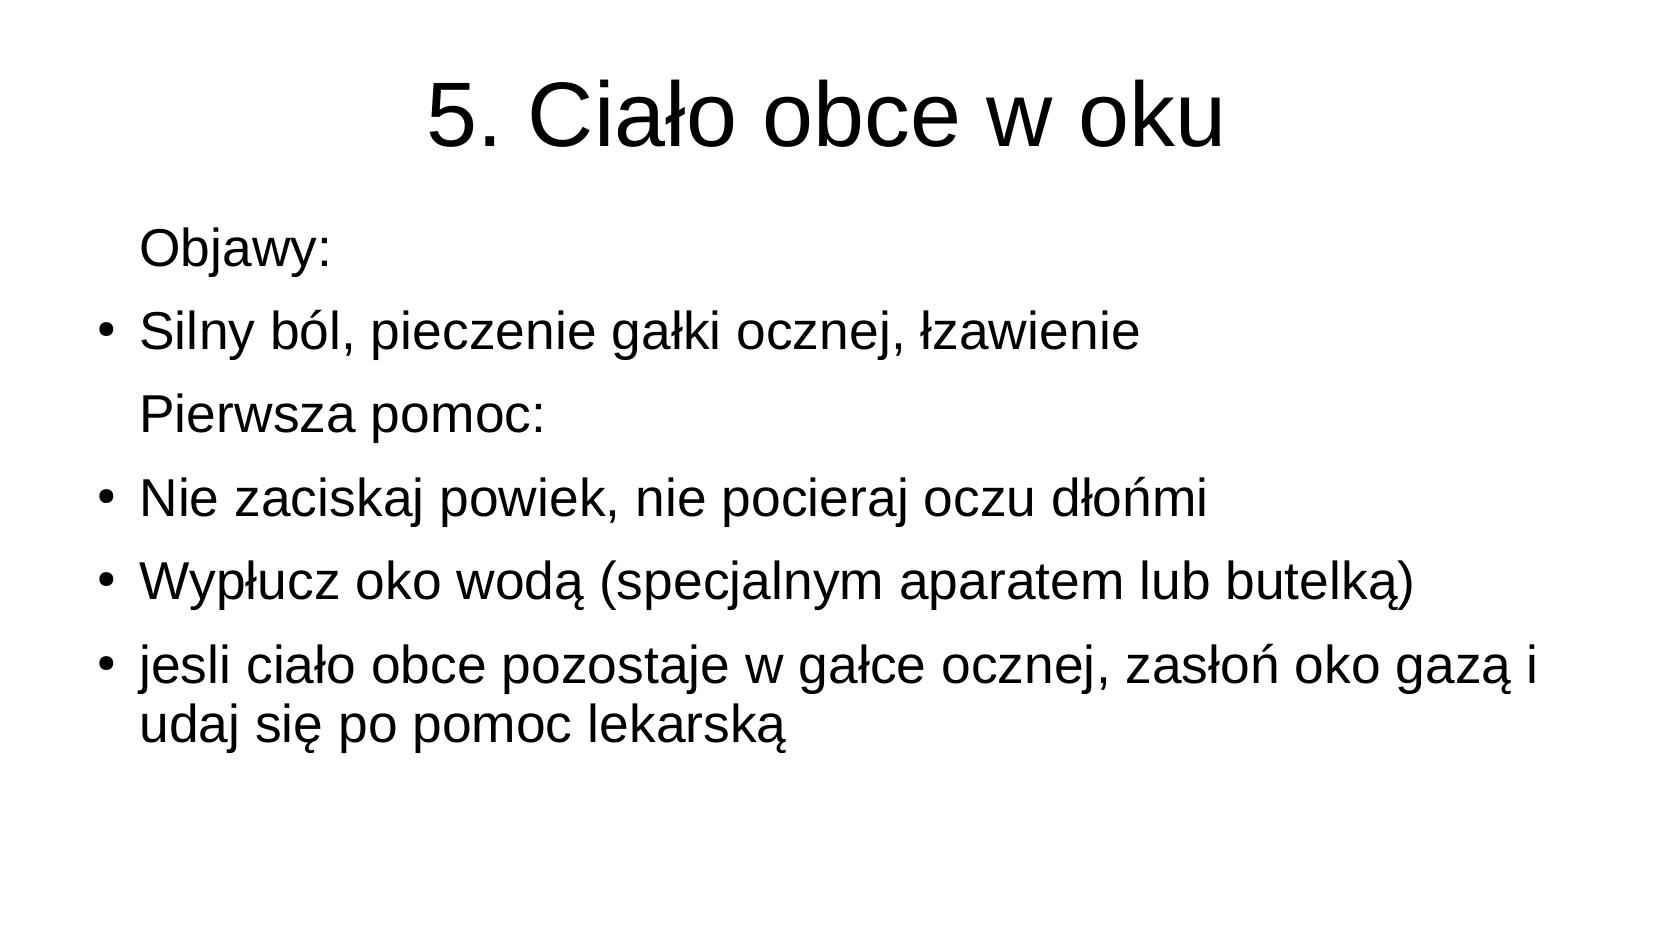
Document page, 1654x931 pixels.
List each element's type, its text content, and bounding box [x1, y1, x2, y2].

title 5. Ciało obce w oku [82, 37, 1571, 193]
list Objawy: Silny ból, pieczenie gałki ocznej, łzawienie Pierwsza pomoc: Nie zaciskaj powiek, nie pocieraj oczu dłońmi Wypłucz oko wodą (specjalnym aparatem lub butelką) jesli ciało obce pozostaje w gałce ocznej, zasłoń oko gazą i udaj się po pomoc lekarską [82, 217, 1571, 758]
